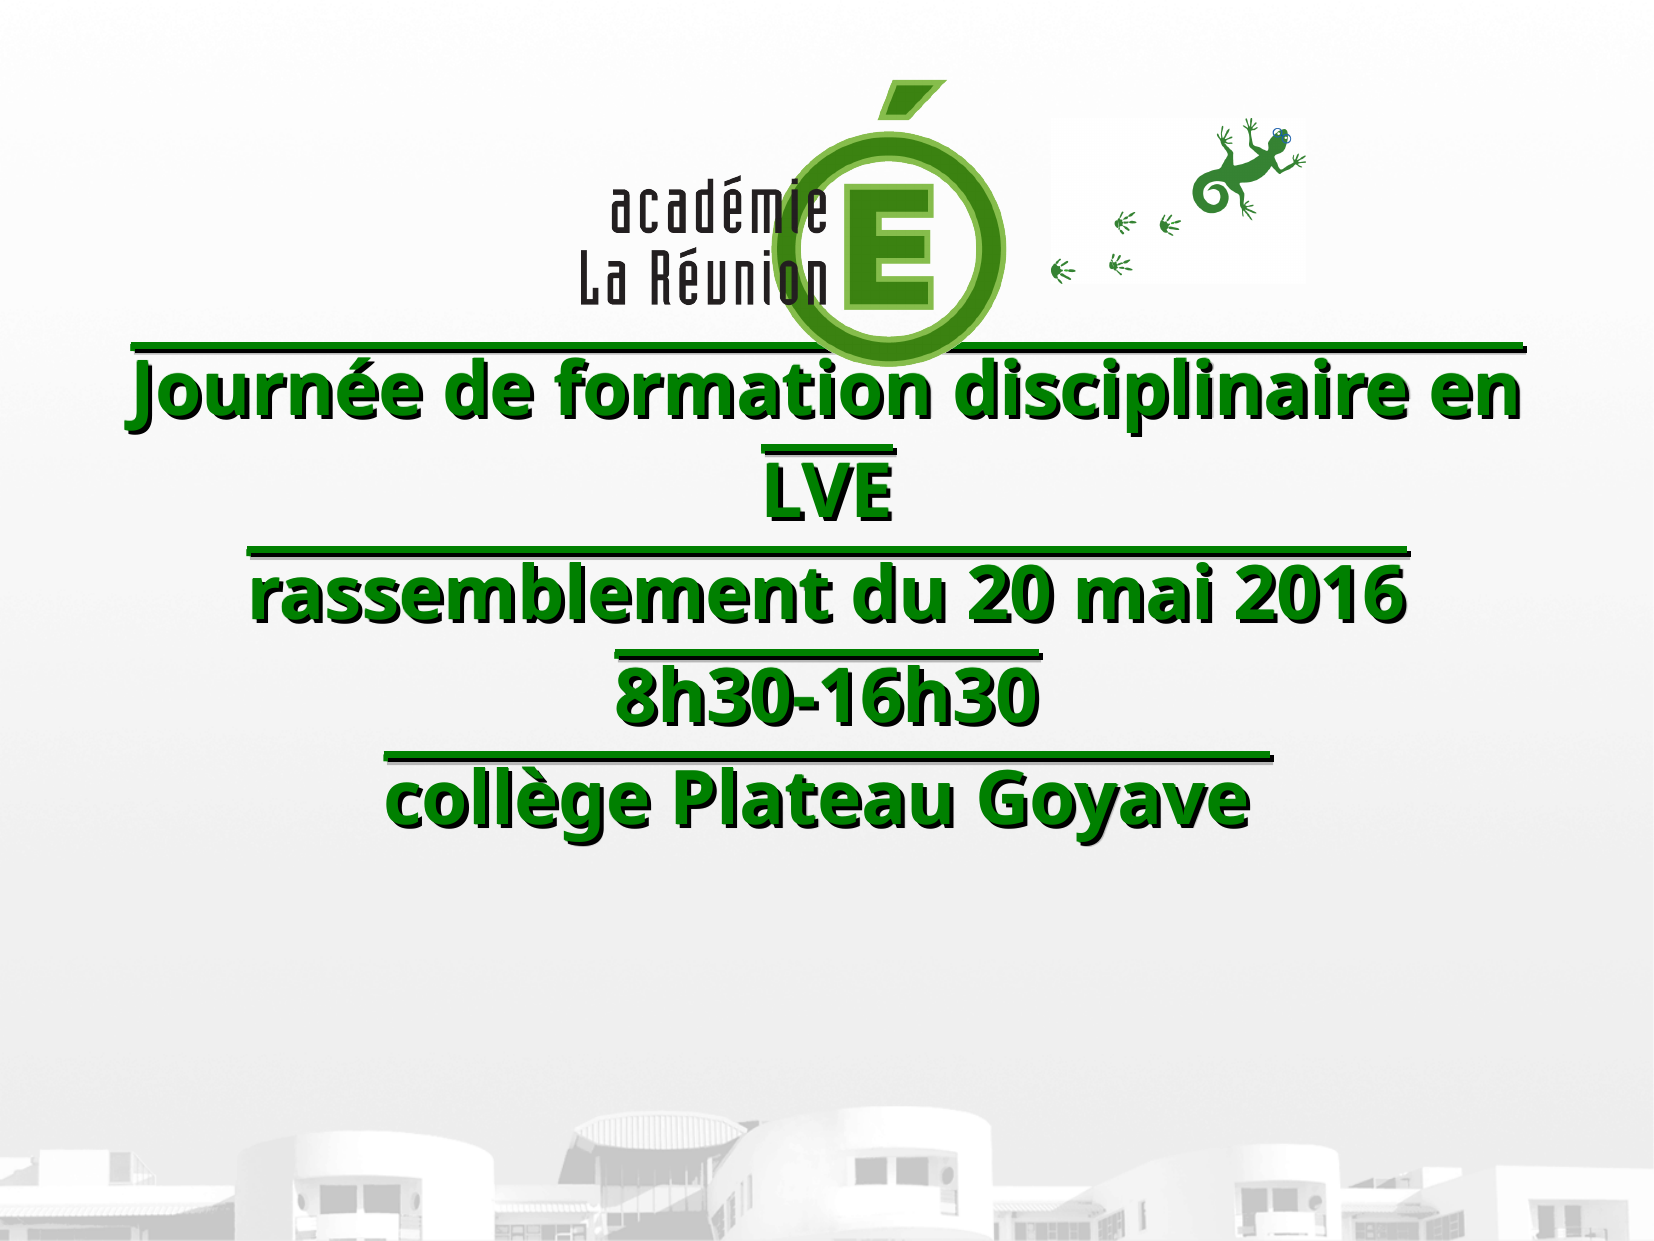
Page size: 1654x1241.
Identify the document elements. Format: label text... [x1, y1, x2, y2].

title Journée de formation disciplinaire en LVE rassemblement du 20 mai 2016 8h30-16h30 collège Plateau Goyave [82, 380, 1571, 801]
picture [0, 0, 1654, 1241]
